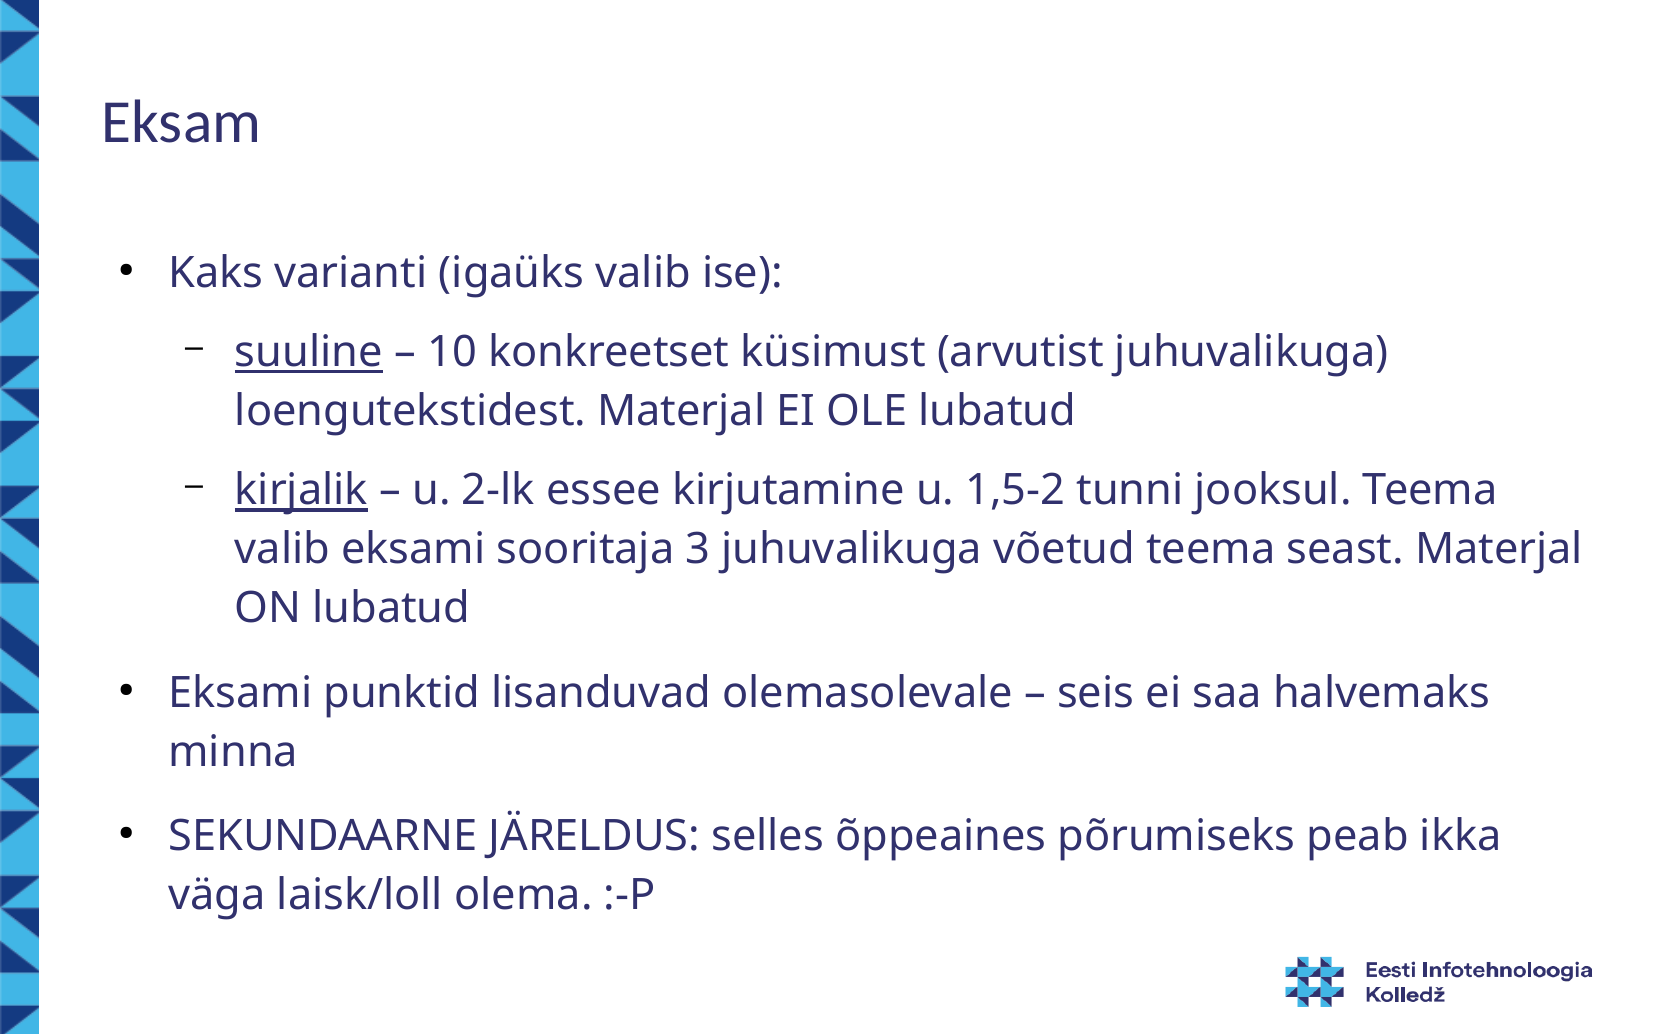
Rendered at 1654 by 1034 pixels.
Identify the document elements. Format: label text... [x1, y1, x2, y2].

list Kaks varianti (igaüks valib ise): suuline – 10 konkreetset küsimust (arvutist juhuvalikuga) loengutekstidest. Materjal EI OLE lubatud kirjalik – u. 2-lk essee kirjutamine u. 1,5-2 tunni jooksul. Teema valib eksami sooritaja 3 juhuvalikuga võetud teema seast. Materjal ON lubatud Eksami punktid lisanduvad olemasolevale – seis ei saa halvemaks minna SEKUNDAARNE JÄRELDUS: selles õppeaines põrumiseks peab ikka väga laisk/loll olema. :-P [101, 241, 1591, 924]
title Eksam [101, 41, 1224, 214]
